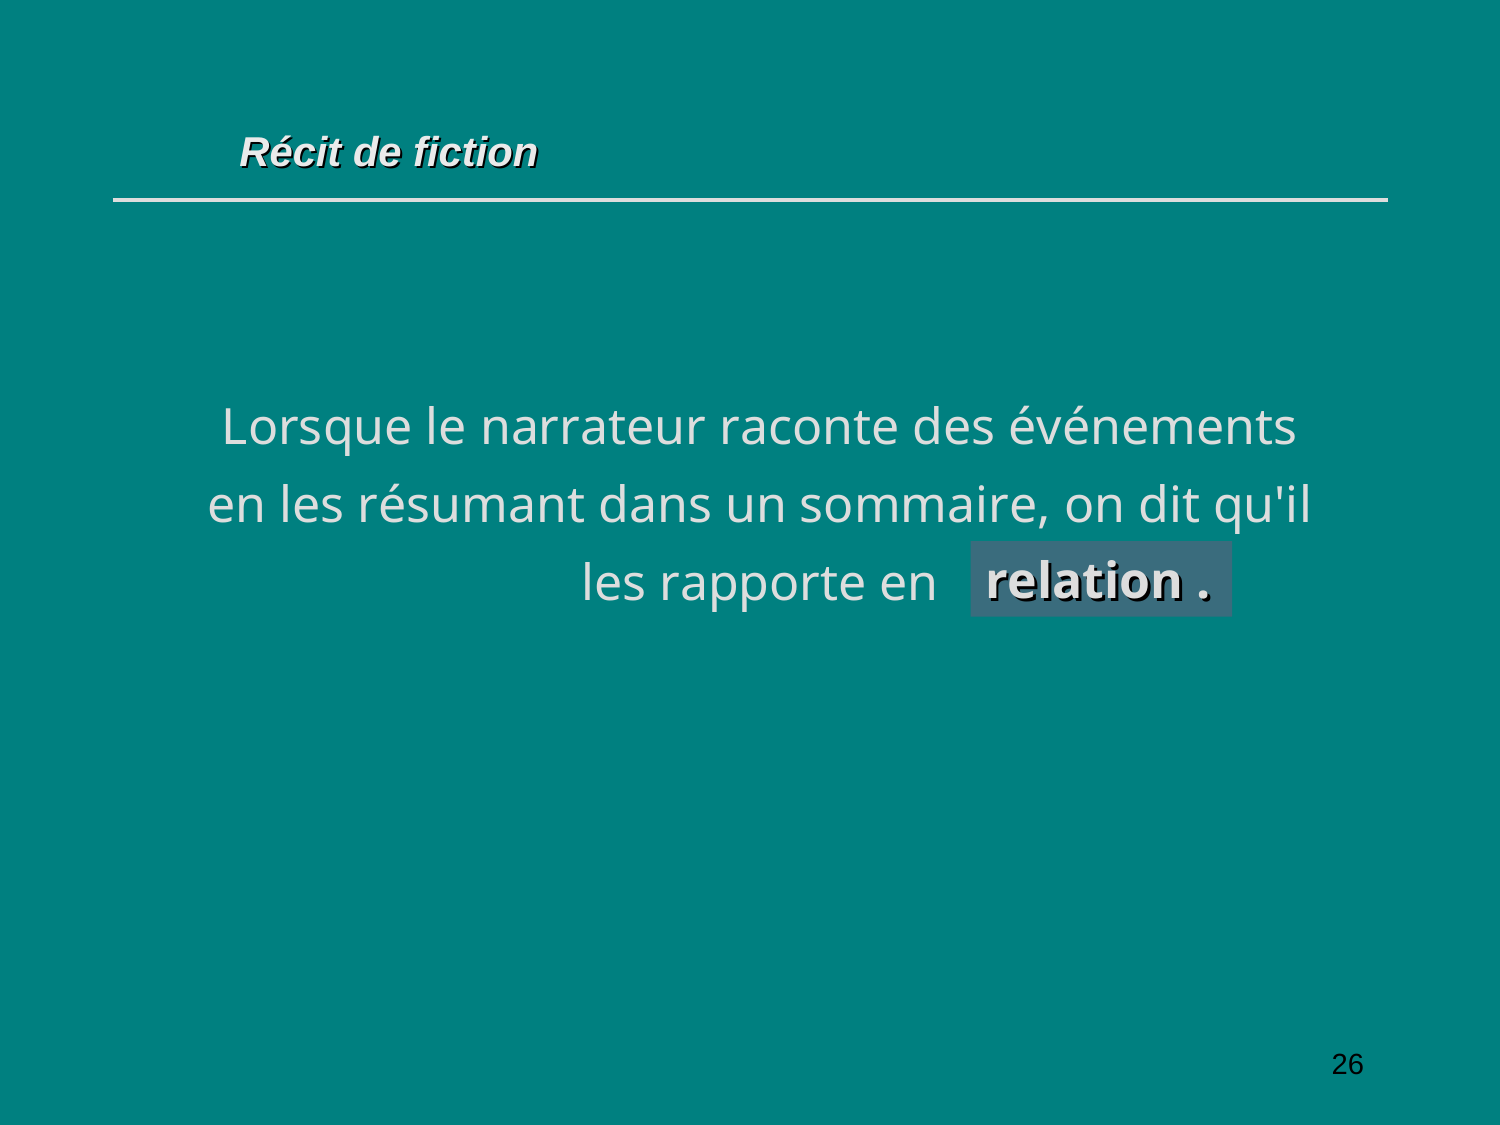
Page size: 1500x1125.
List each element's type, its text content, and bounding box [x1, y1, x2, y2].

text_box relation . [970, 541, 1233, 617]
text_box Récit de fiction [224, 116, 554, 183]
text_box Lorsque le narrateur raconte des événements en les résumant dans un sommaire, on dit qu'il les rapporte en [182, 368, 1338, 619]
